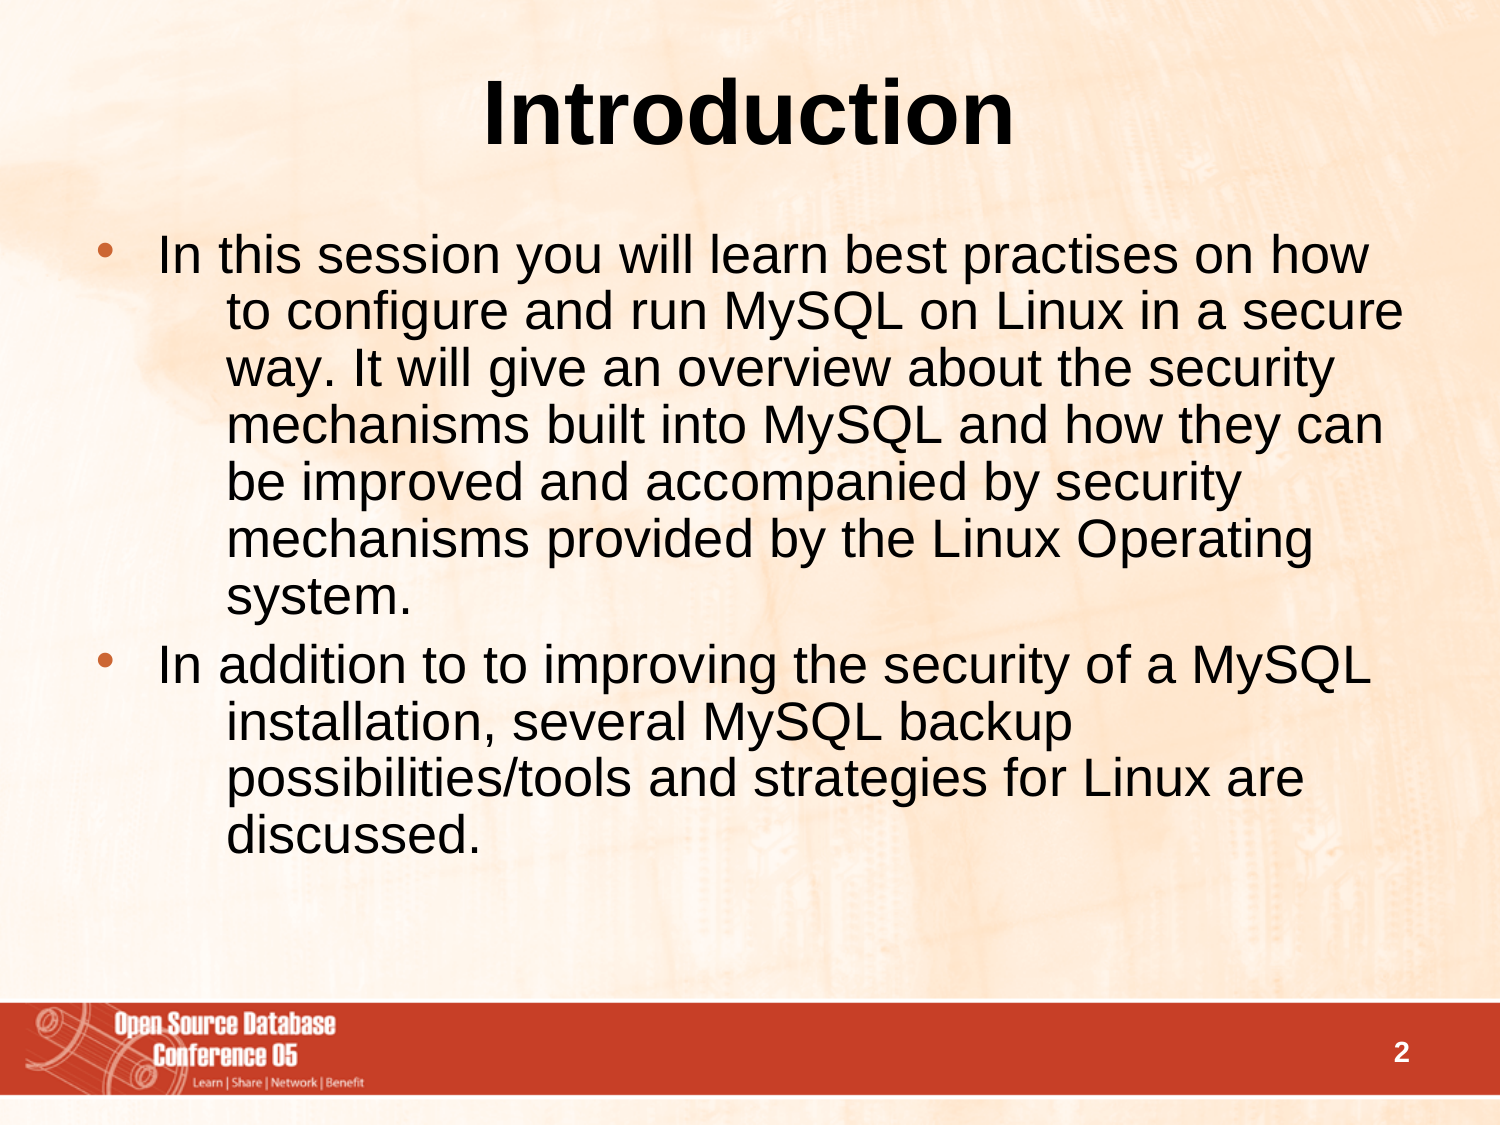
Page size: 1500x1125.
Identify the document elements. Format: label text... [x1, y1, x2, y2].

picture [0, 0, 1500, 1125]
title Introduction [75, 18, 1426, 207]
list In this session you will learn best practises on how to configure and run MySQL on Linux in a secure way. It will give an overview about the security mechanisms built into MySQL and how they can be improved and accompanied by security mechanisms provided by the Linux Operating system. In addition to to improving the security of a MySQL installation, several MySQL backup possibilities/tools and strategies for Linux are discussed. [75, 219, 1426, 977]
